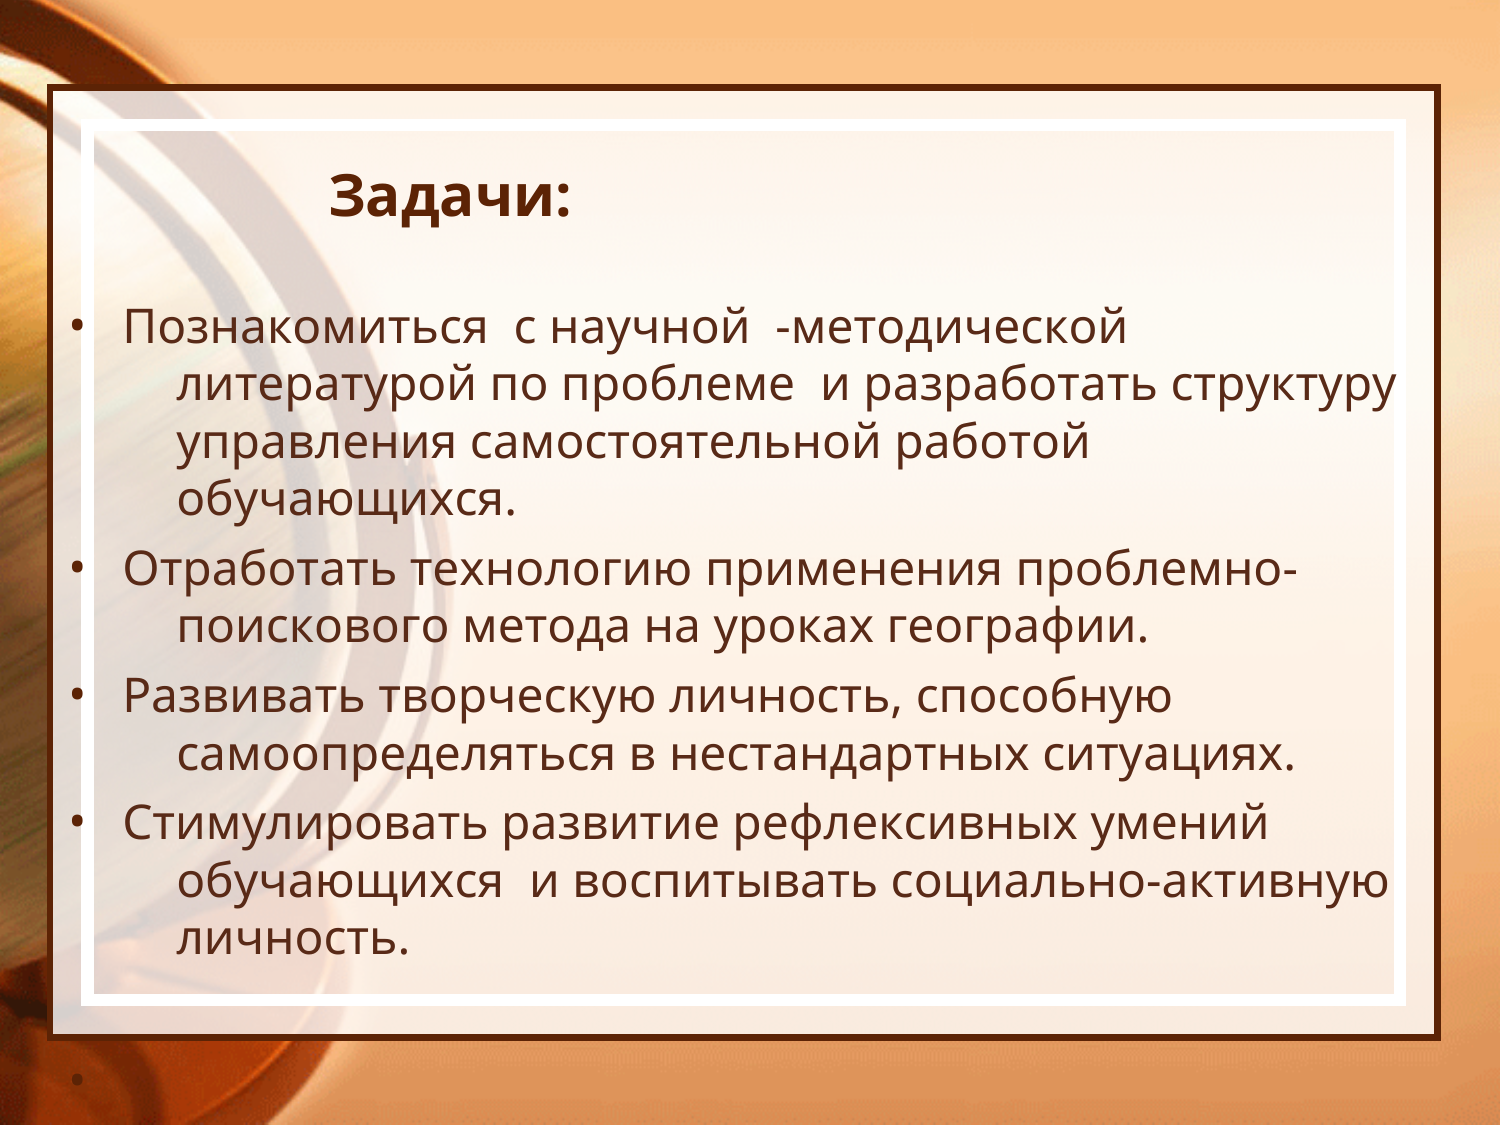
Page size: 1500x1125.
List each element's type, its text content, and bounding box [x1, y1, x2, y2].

title Задачи: [312, 137, 1351, 250]
list Познакомиться с научной -методической литературой по проблеме и разработать структуру управления самостоятельной работой обучающихся. Отработать технологию применения проблемно-поискового метода на уроках географии. Развивать творческую личность, способную самоопределяться в нестандартных ситуациях. Стимулировать развитие рефлексивных умений обучающихся и воспитывать социально-активную личность. [53, 287, 1447, 976]
